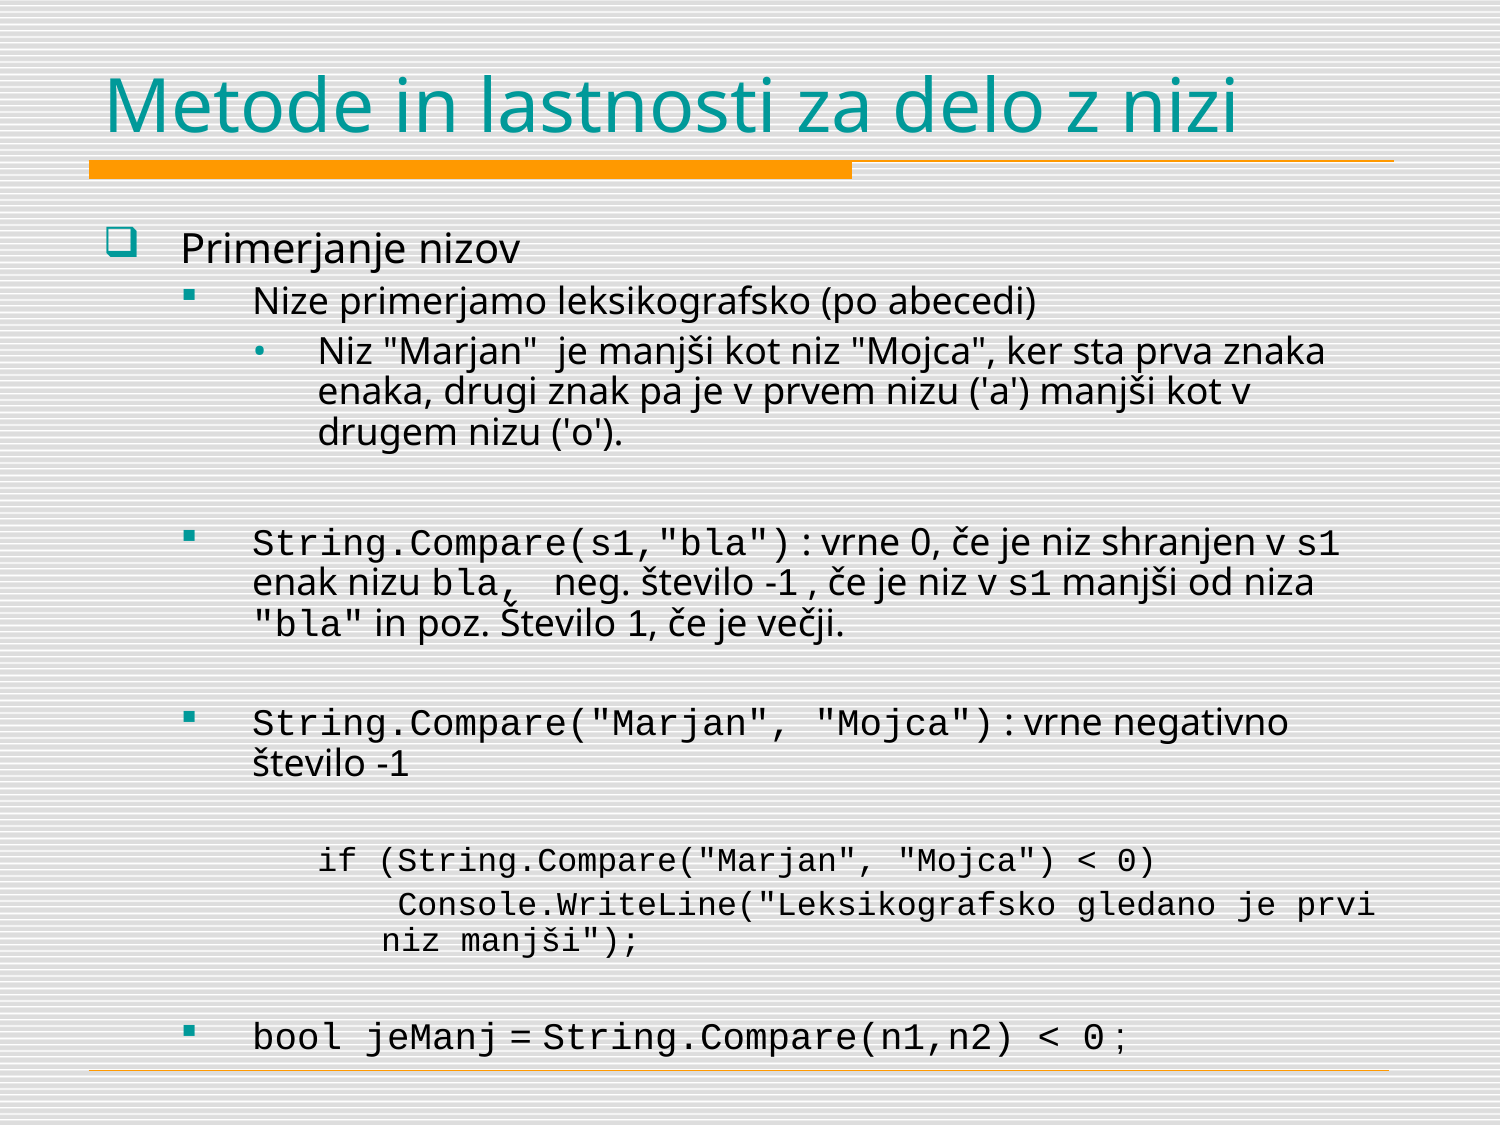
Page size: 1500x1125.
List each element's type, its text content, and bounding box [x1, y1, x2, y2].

title Metode in lastnosti za delo z nizi [88, 42, 1401, 155]
picture [0, 0, 1500, 1125]
list Primerjanje nizov Nize primerjamo leksikografsko (po abecedi) Niz "Marjan" je manjši kot niz "Mojca", ker sta prva znaka enaka, drugi znak pa je v prvem nizu ('a') manjši kot v drugem nizu ('o'). String.Compare(s1,"bla") : vrne 0, če je niz shranjen v s1 enak nizu bla, neg. število -1 , če je niz v s1 manjši od niza "bla" in poz. Število 1, če je večji. String.Compare("Marjan", "Mojca") : vrne negativno število -1 if (String.Compare("Marjan", "Mojca") < 0) Console.WriteLine("Leksikografsko gledano je prvi niz manjši"); bool jeManj = String.Compare(n1,n2) < 0 ; [88, 220, 1401, 1059]
